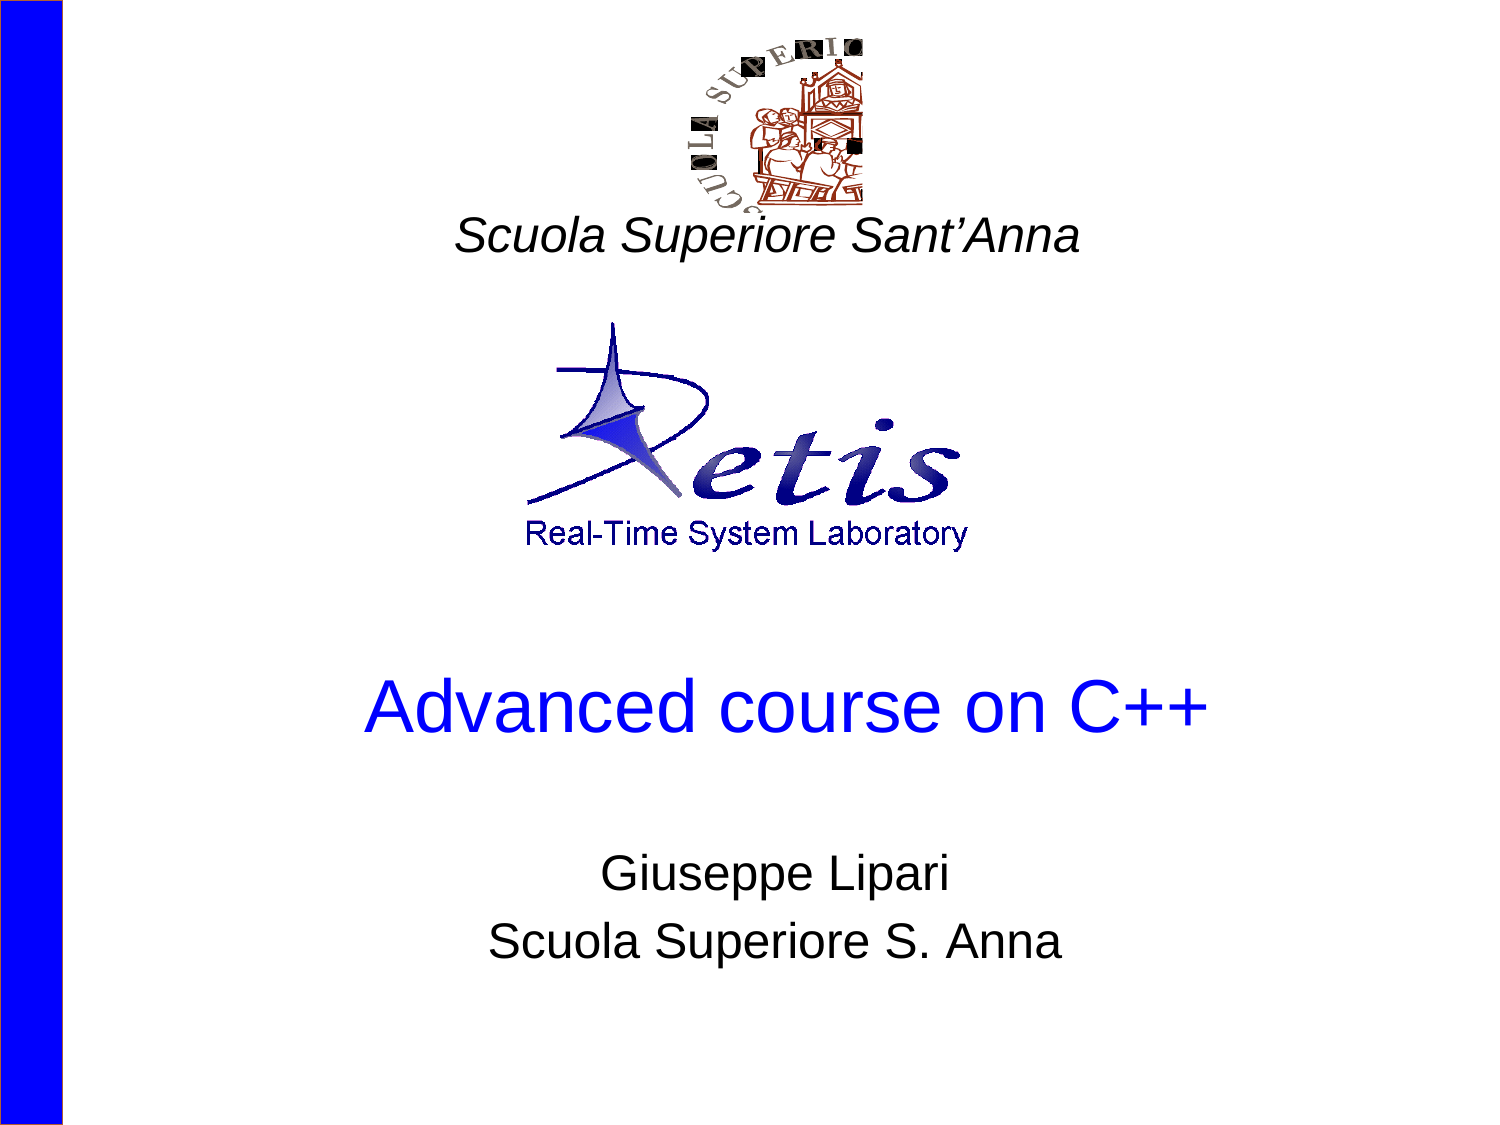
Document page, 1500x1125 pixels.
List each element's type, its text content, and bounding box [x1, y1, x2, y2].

subtitle Giuseppe Lipari Scuola Superiore S. Anna [249, 837, 1300, 977]
picture [517, 320, 980, 557]
title Advanced course on C++ [150, 612, 1426, 801]
